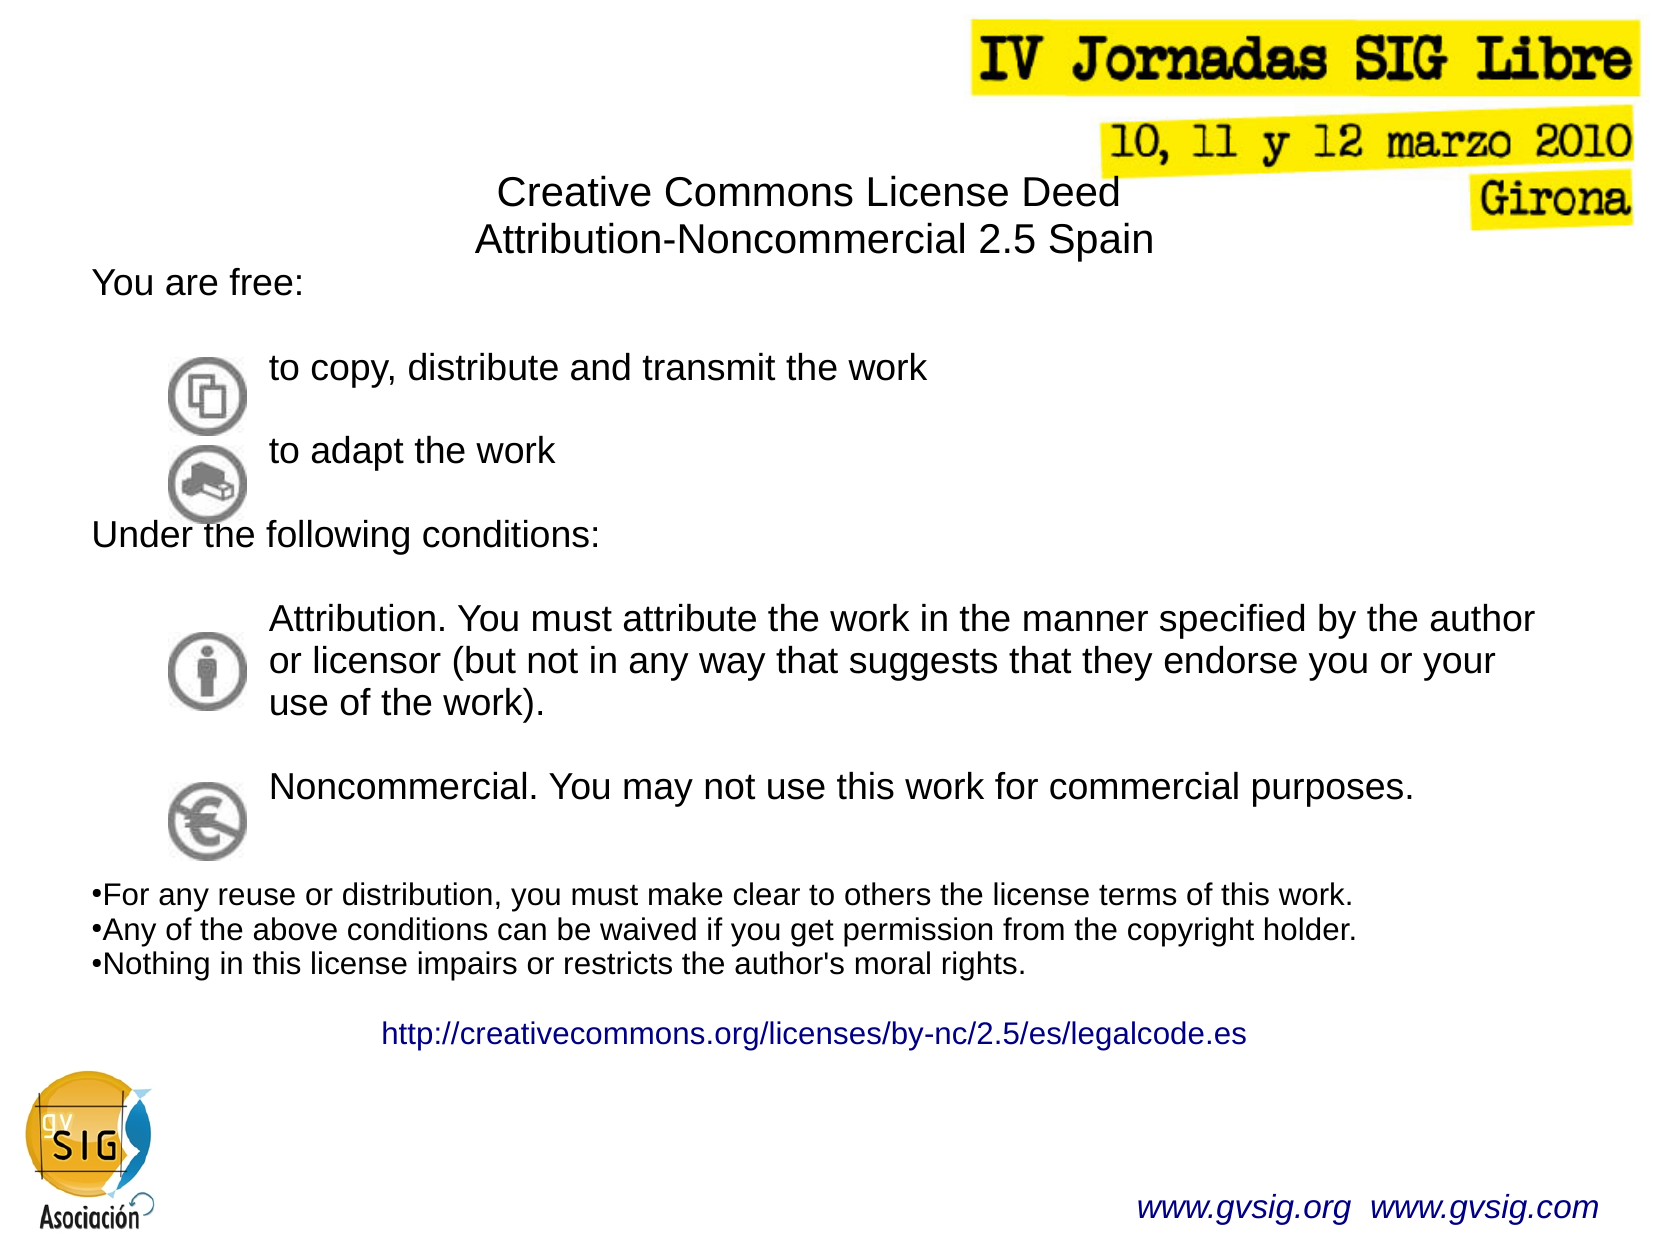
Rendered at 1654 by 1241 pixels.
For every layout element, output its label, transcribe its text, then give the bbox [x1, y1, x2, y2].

picture [168, 445, 247, 524]
picture [168, 782, 247, 861]
picture [0, 1062, 178, 1241]
picture [168, 632, 247, 711]
picture [168, 357, 247, 436]
picture [956, 0, 1654, 276]
text_box Creative Commons License Deed Attribution-Noncommercial 2.5 Spain You are free: to copy, distribute and transmit the work to adapt the work Under the following conditions: Attribution. You must attribute the work in the manner specified by the author or licensor (but not in any way that suggests that they endorse you or your use of the work). Noncommercial. You may not use this work for commercial purposes. For any reuse or distribution, you must make clear to others the license terms of this work. Any of the above conditions can be waived if you get permission from the copyright holder. Nothing in this license impairs or restricts the author's moral rights. http://creativecommons.org/licenses/by-nc/2.5/es/legalcode.es [76, 115, 1554, 1210]
